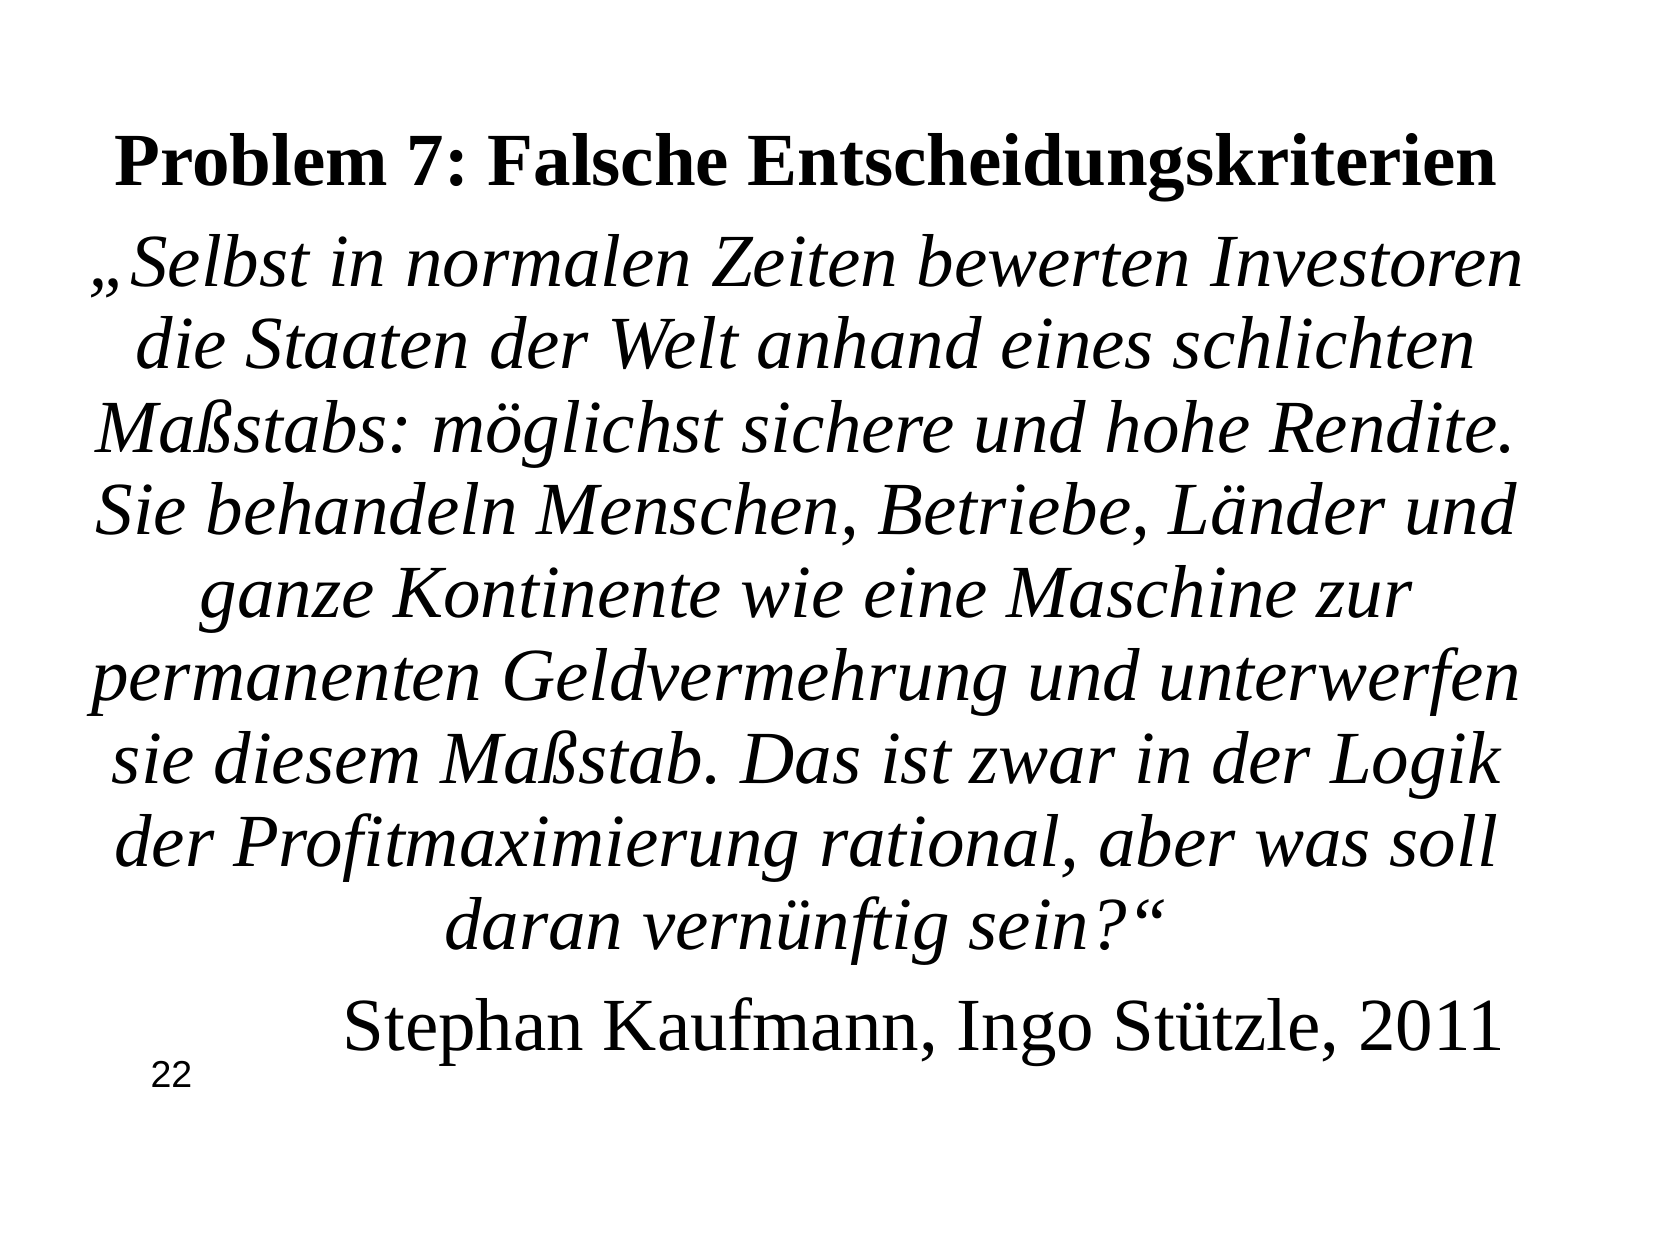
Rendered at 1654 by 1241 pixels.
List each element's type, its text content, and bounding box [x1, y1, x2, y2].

text_box Problem 7: Falsche Entscheidungskriterien „Selbst in normalen Zeiten bewerten Investoren die Staaten der Welt anhand eines schlichten Maßstabs: möglichst sichere und hohe Rendite. Sie behandeln Menschen, Betriebe, Länder und ganze Kontinente wie eine Maschine zur permanenten Geldvermehrung und unterwerfen sie diesem Maßstab. Das ist zwar in der Logik der Profitmaximierung rational, aber was soll daran vernünftig sein?“ Stephan Kaufmann, Ingo Stützle, 2011 [73, 111, 1580, 1075]
text_box <Nummer> [135, 1046, 207, 1104]
